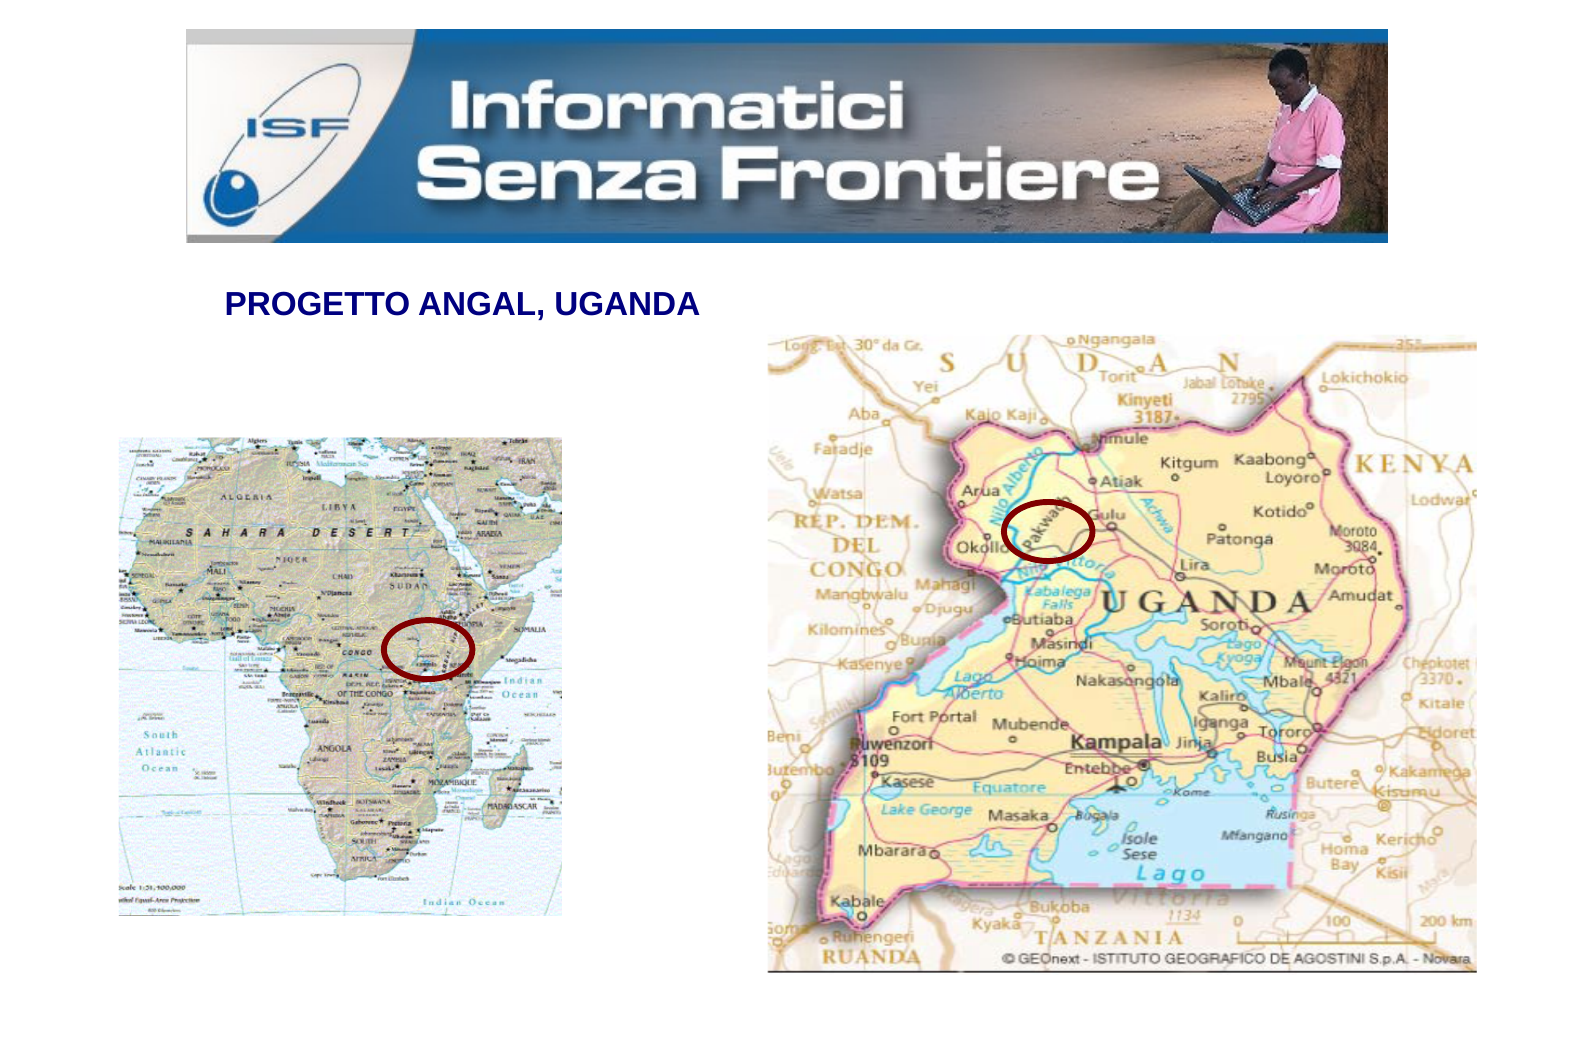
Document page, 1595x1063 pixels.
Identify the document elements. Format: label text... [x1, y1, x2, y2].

text_box [383, 620, 473, 680]
text_box [1003, 501, 1093, 562]
picture [767, 334, 1477, 975]
picture [186, 29, 1388, 243]
picture [118, 437, 562, 916]
subtitle PROGETTO ANGAL, UGANDA [79, 284, 709, 358]
